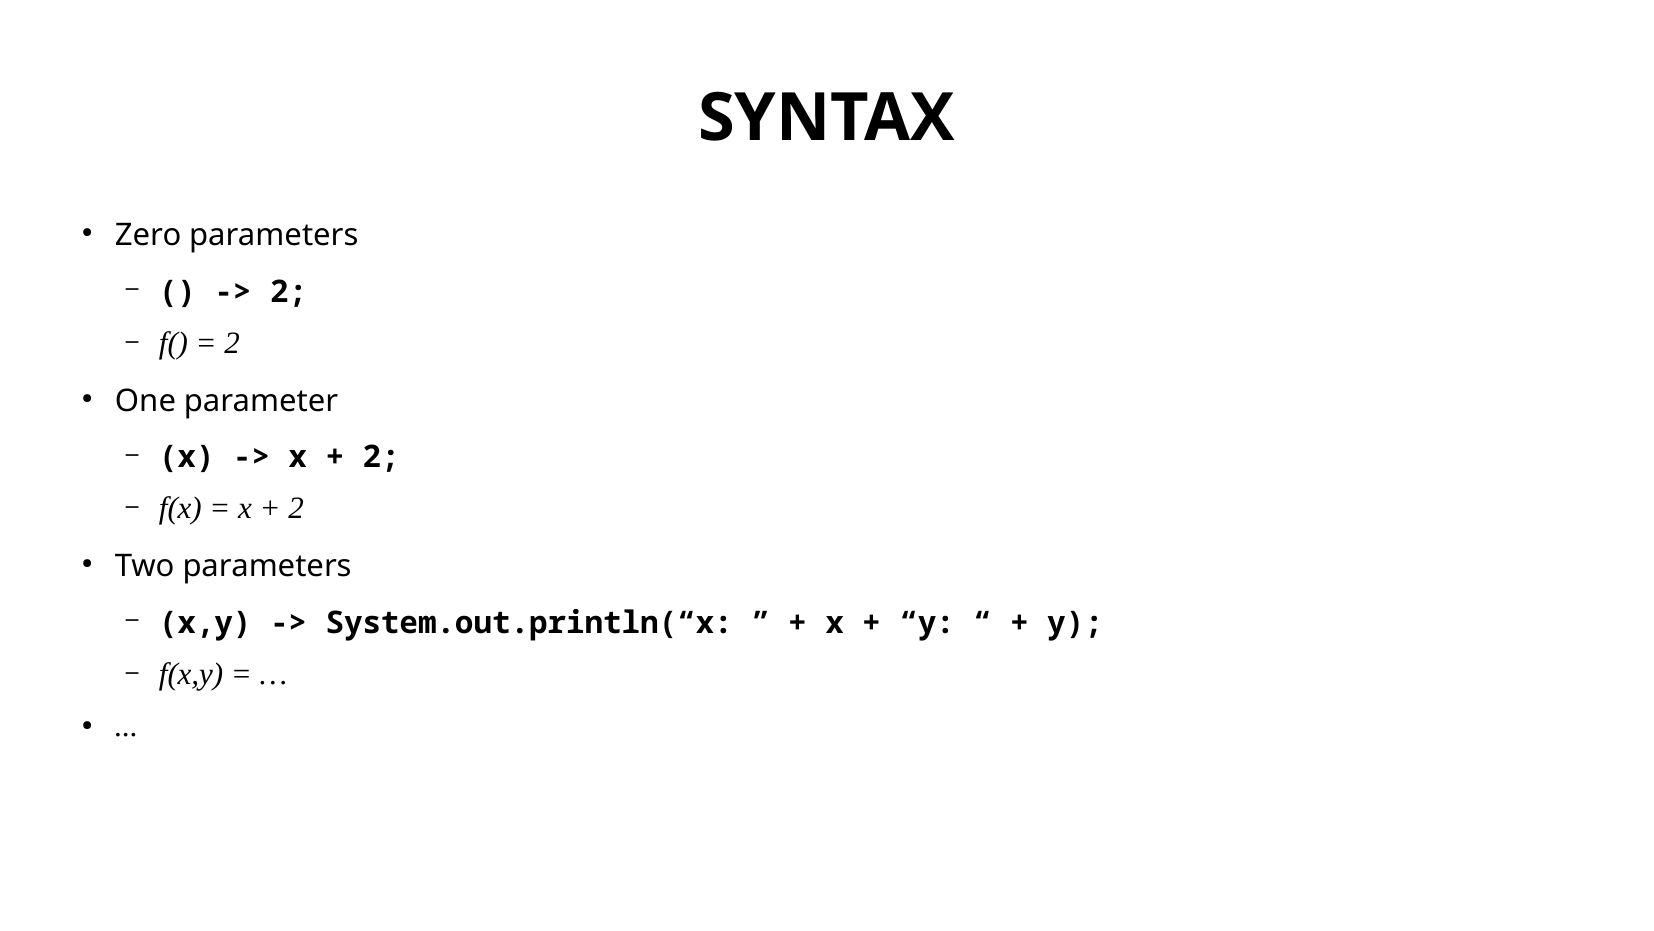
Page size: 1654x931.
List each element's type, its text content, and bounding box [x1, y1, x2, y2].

title SYNTAX [82, 36, 1571, 193]
list Zero parameters () -> 2; f() = 2 One parameter (x) -> x + 2; f(x) = x + 2 Two parameters (x,y) -> System.out.println(“x: ” + x + “y: “ + y); f(x,y) = … ... [70, 212, 1560, 752]
